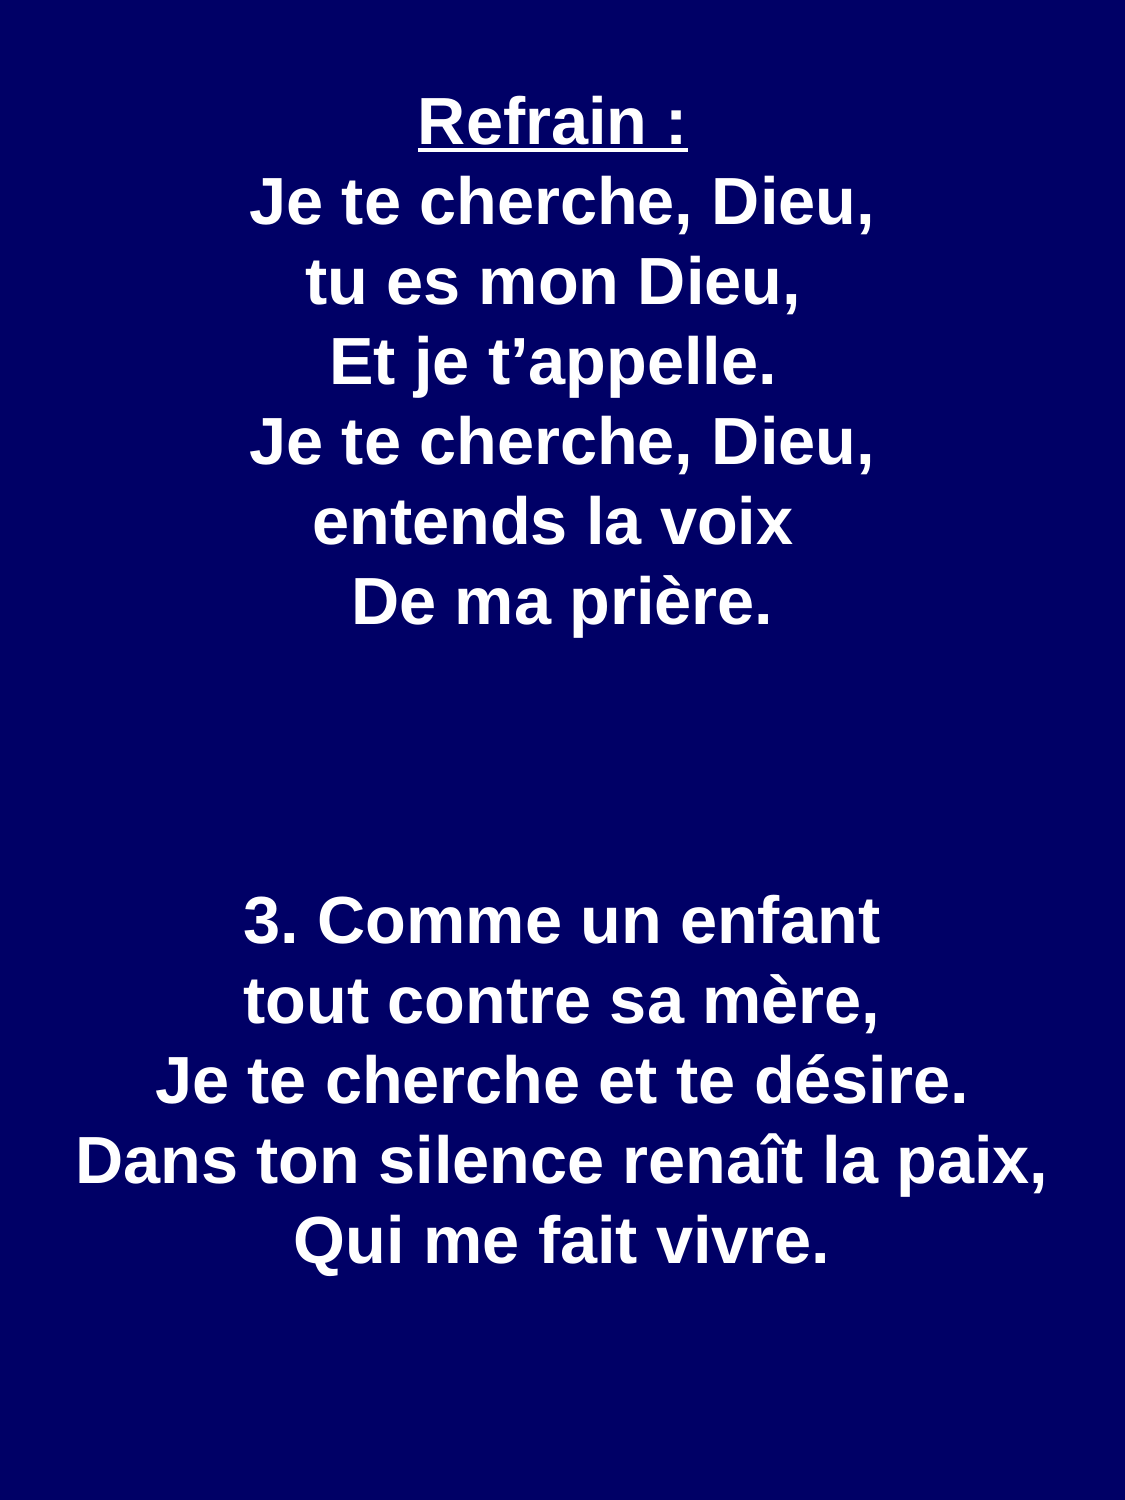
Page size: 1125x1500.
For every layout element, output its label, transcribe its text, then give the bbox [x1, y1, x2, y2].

text_box Refrain : Je te cherche, Dieu, tu es mon Dieu, Et je t’appelle. Je te cherche, Dieu, entends la voix De ma prière. 3. Comme un enfant tout contre sa mère, Je te cherche et te désire. Dans ton silence renaît la paix, Qui me fait vivre. [0, 25, 1125, 1240]
